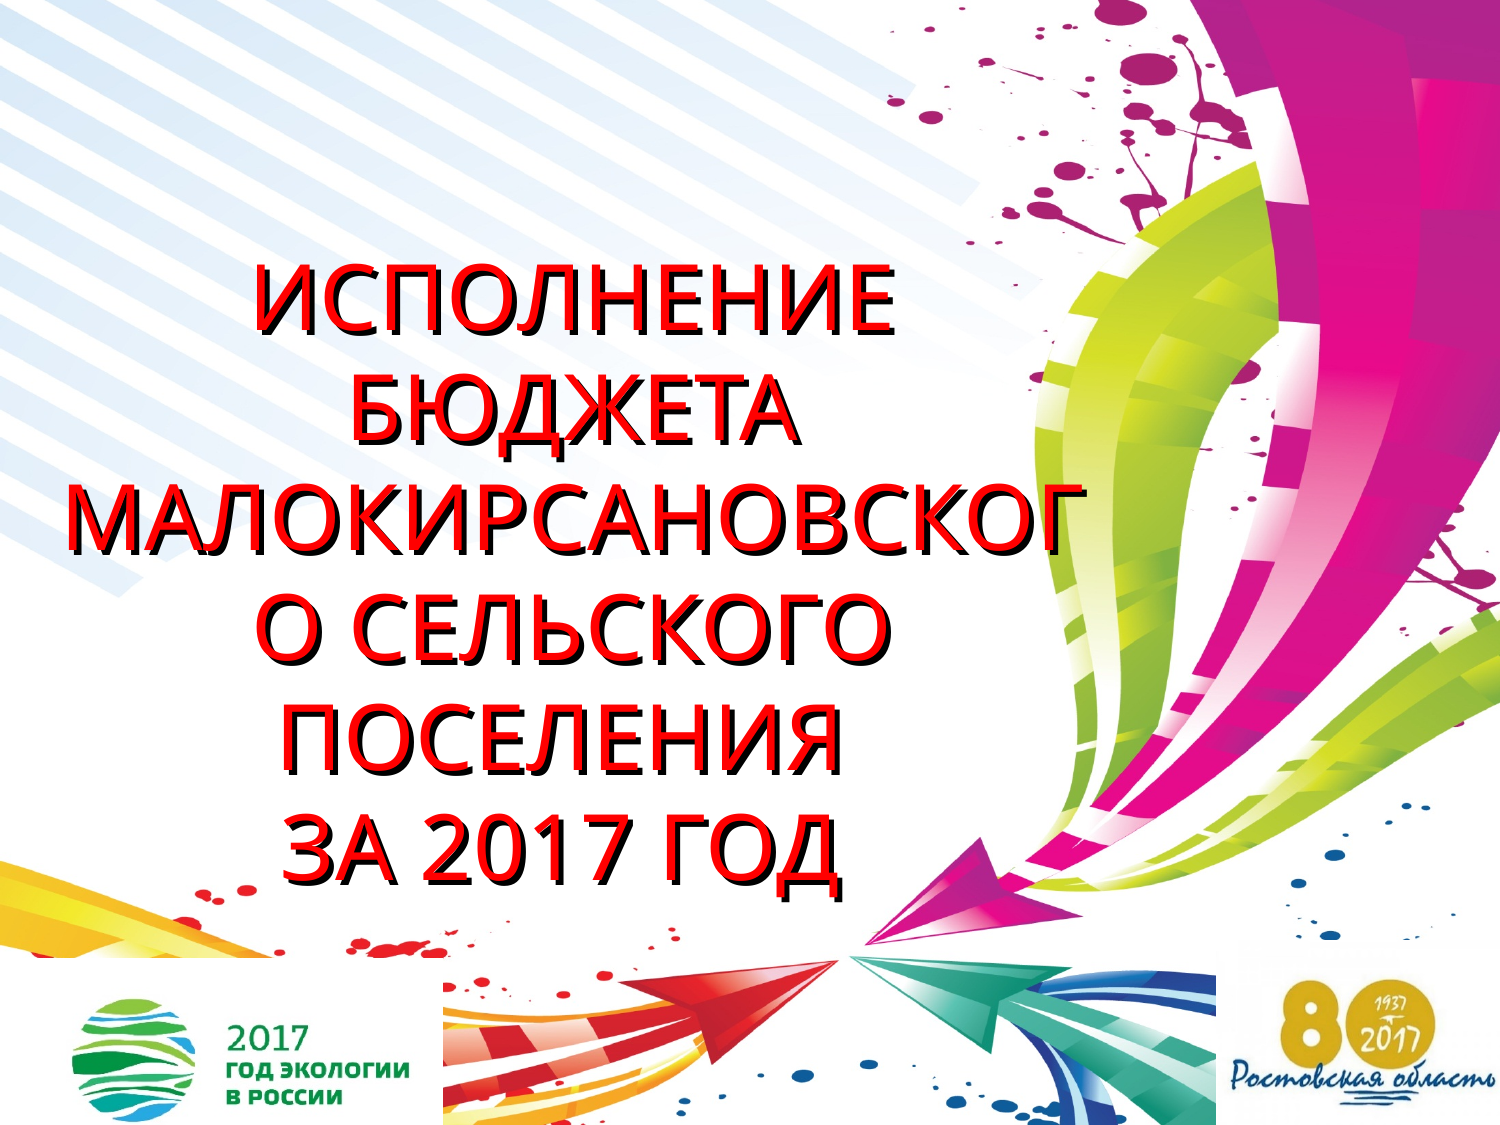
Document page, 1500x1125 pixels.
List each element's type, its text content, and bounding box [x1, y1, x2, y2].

picture [1216, 940, 1500, 1125]
text_box ИСПОЛНЕНИЕ БЮДЖЕТА МАЛОКИРСАНОВСКОГО СЕЛЬСКОГО ПОСЕЛЕНИЯ ЗА 2017 ГОД [41, 232, 1104, 906]
picture [0, 958, 443, 1125]
